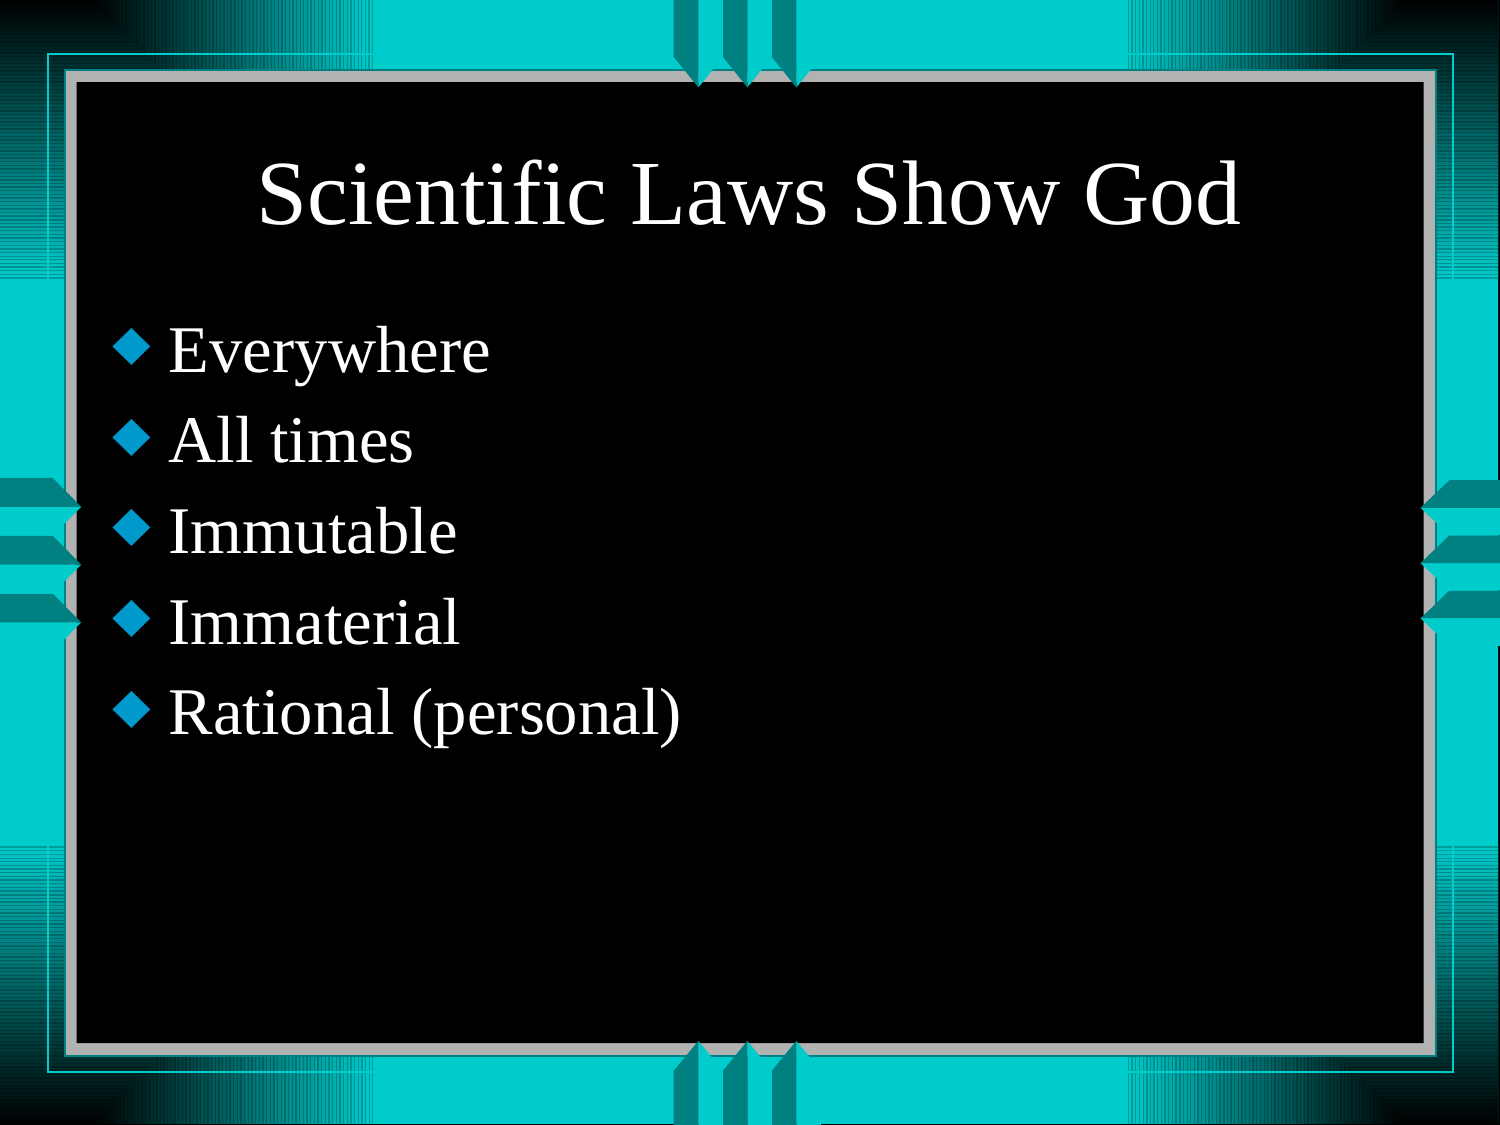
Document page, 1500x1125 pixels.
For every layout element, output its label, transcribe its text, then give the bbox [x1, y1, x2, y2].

title Scientific Laws Show God [112, 99, 1388, 288]
list Everywhere All times Immutable Immaterial Rational (personal) [112, 312, 1388, 988]
